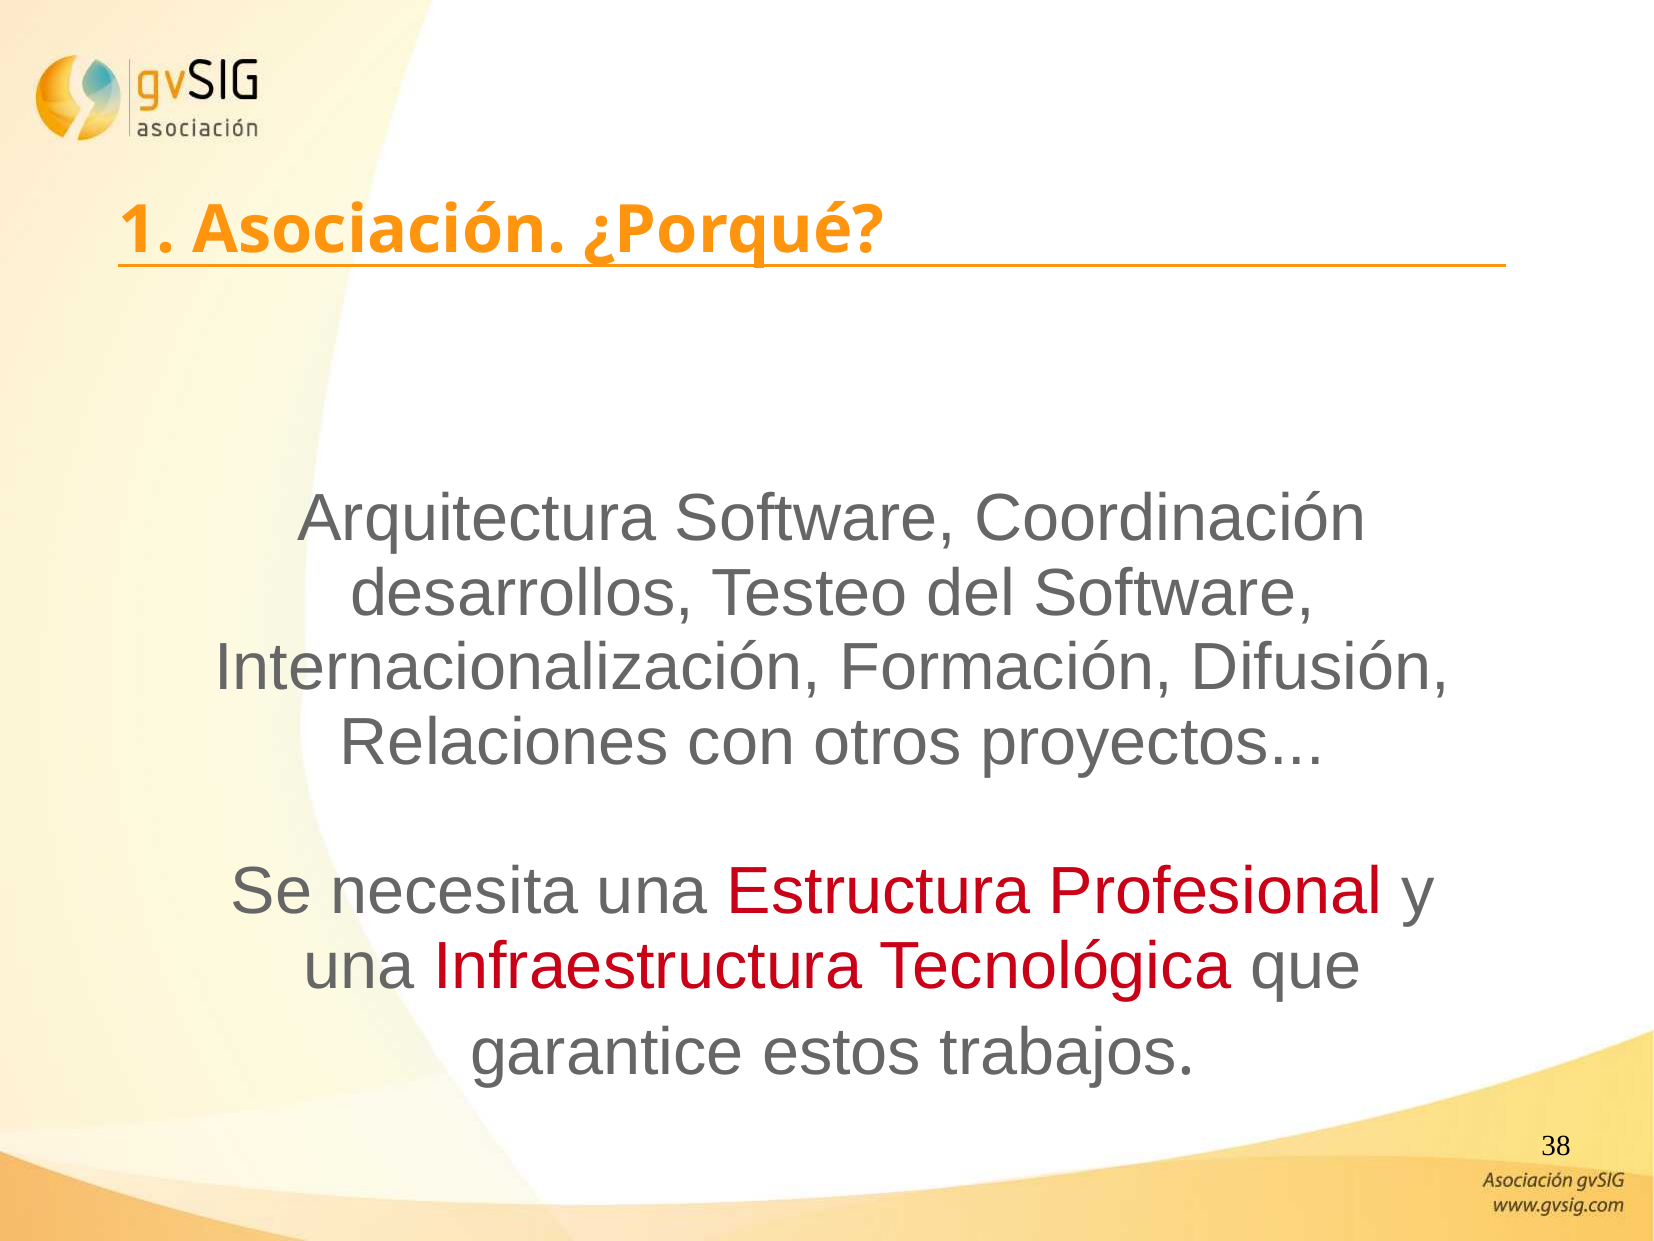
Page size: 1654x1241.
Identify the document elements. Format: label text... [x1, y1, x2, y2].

text_box Arquitectura Software, Coordinación desarrollos, Testeo del Software, Internacionalización, Formación, Difusión, Relaciones con otros proyectos... Se necesita una Estructura Profesional y una Infraestructura Tecnológica que garantice estos trabajos. [153, 472, 1512, 1093]
title 1. Asociación. ¿Porqué? [118, 177, 1607, 276]
picture [0, 0, 1654, 1241]
